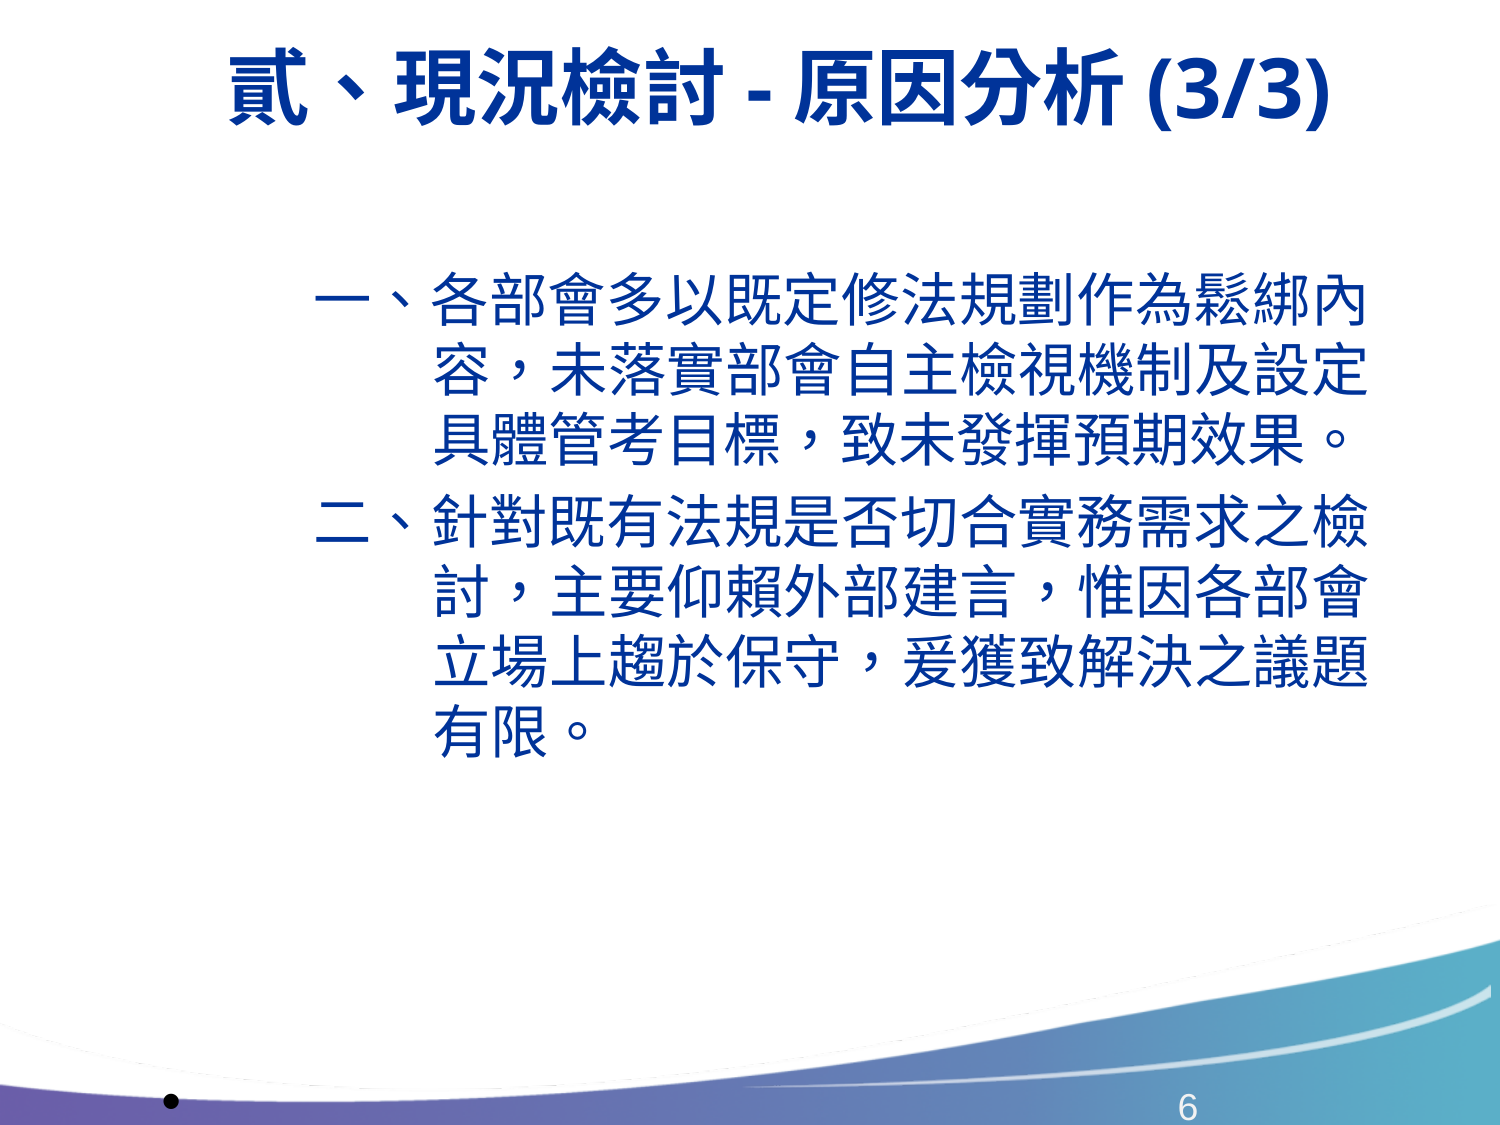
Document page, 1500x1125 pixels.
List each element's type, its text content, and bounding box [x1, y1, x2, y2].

text_box 一、各部會多以既定修法規劃作為鬆綁內容，未落實部會自主檢視機制及設定具體管考目標，致未發揮預期效果。 二、針對既有法規是否切合實務需求之檢討，主要仰賴外部建言，惟因各部會立場上趨於保守，爰獲致解決之議題有限。 [92, 255, 1412, 882]
text_box 貳、現況檢討-原因分析(3/3) [0, 0, 1500, 184]
